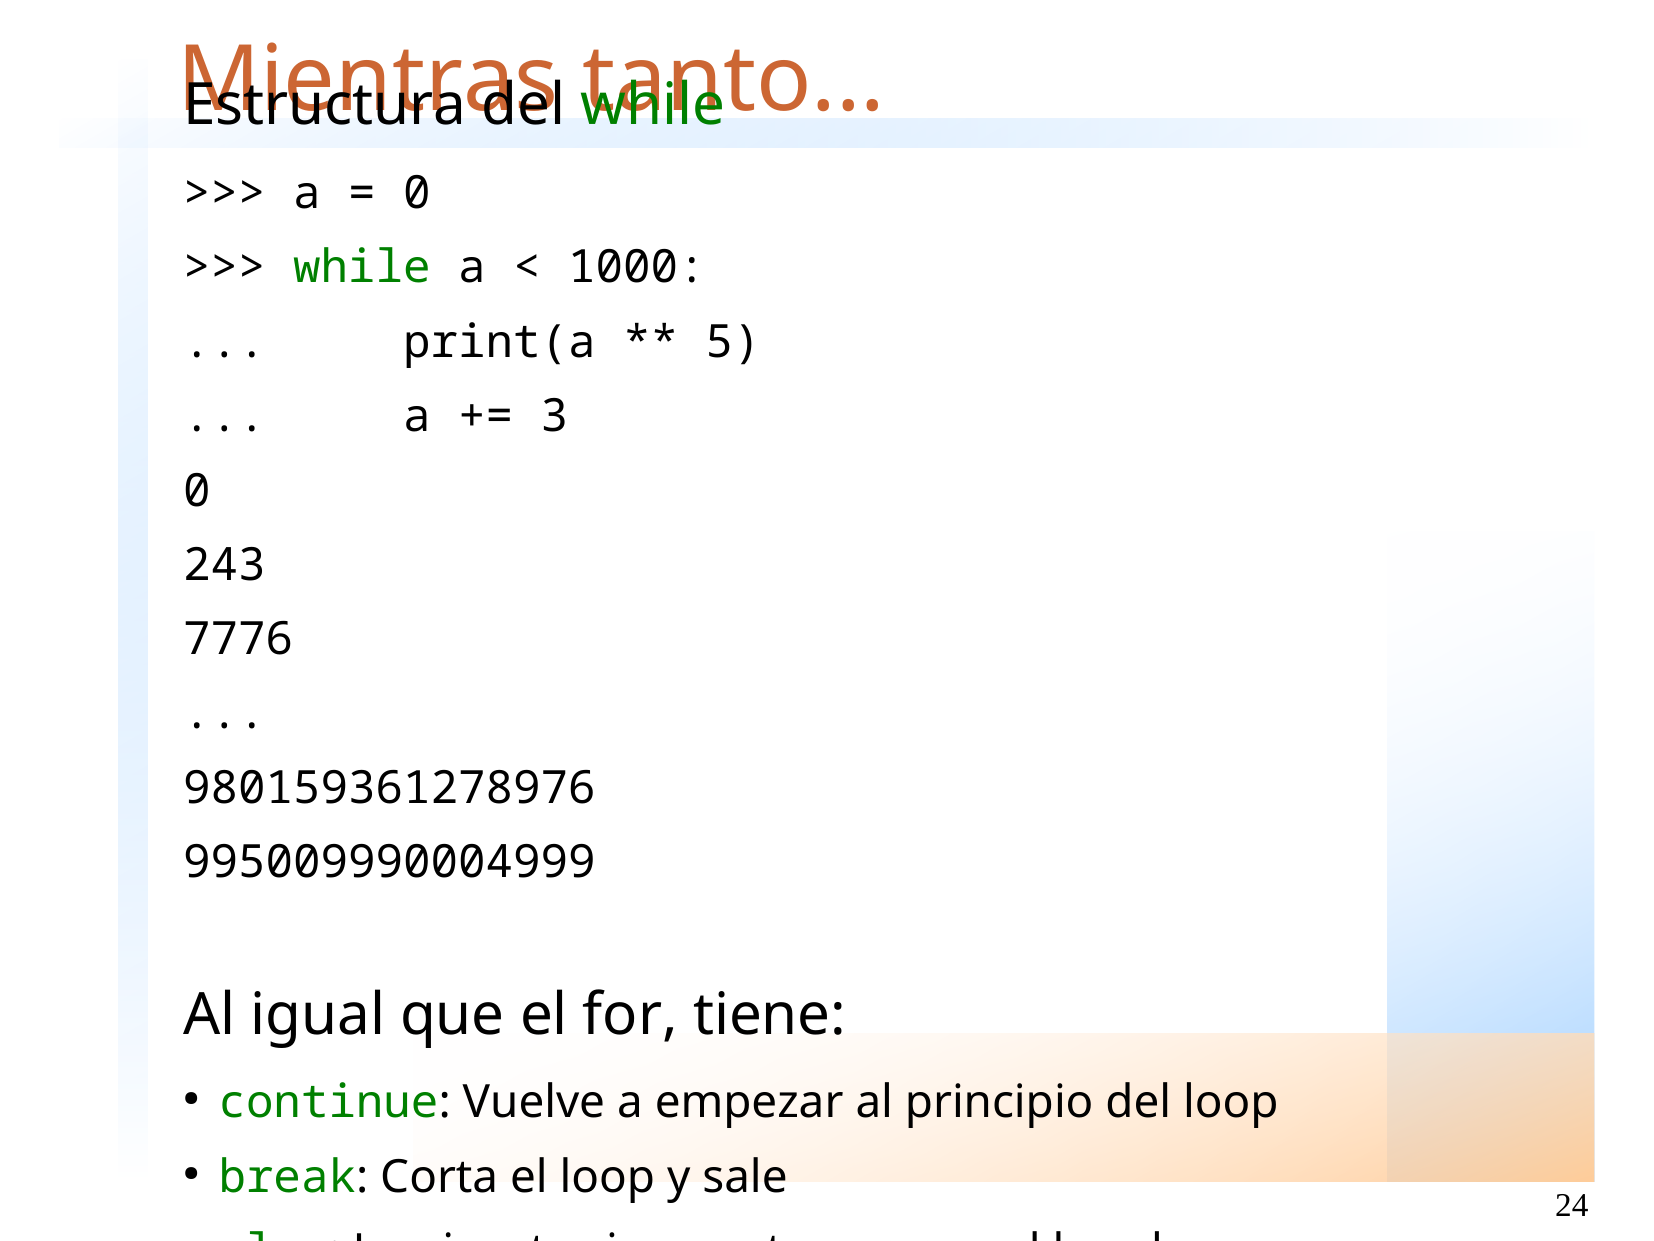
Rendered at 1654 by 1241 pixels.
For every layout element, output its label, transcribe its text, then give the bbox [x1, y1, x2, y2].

text_box Estructura del while >>> a = 0 >>> while a < 1000: ... print(a ** 5) ... a += 3 0 243 7776 ... 980159361278976 995009990004999 Al igual que el for, tiene: continue: Vuelve a empezar al principio del loop break: Corta el loop y sale else: Lo ejecuta si no cortamos con el break [147, 161, 1595, 1182]
title Mientras tanto... [177, 0, 1595, 150]
